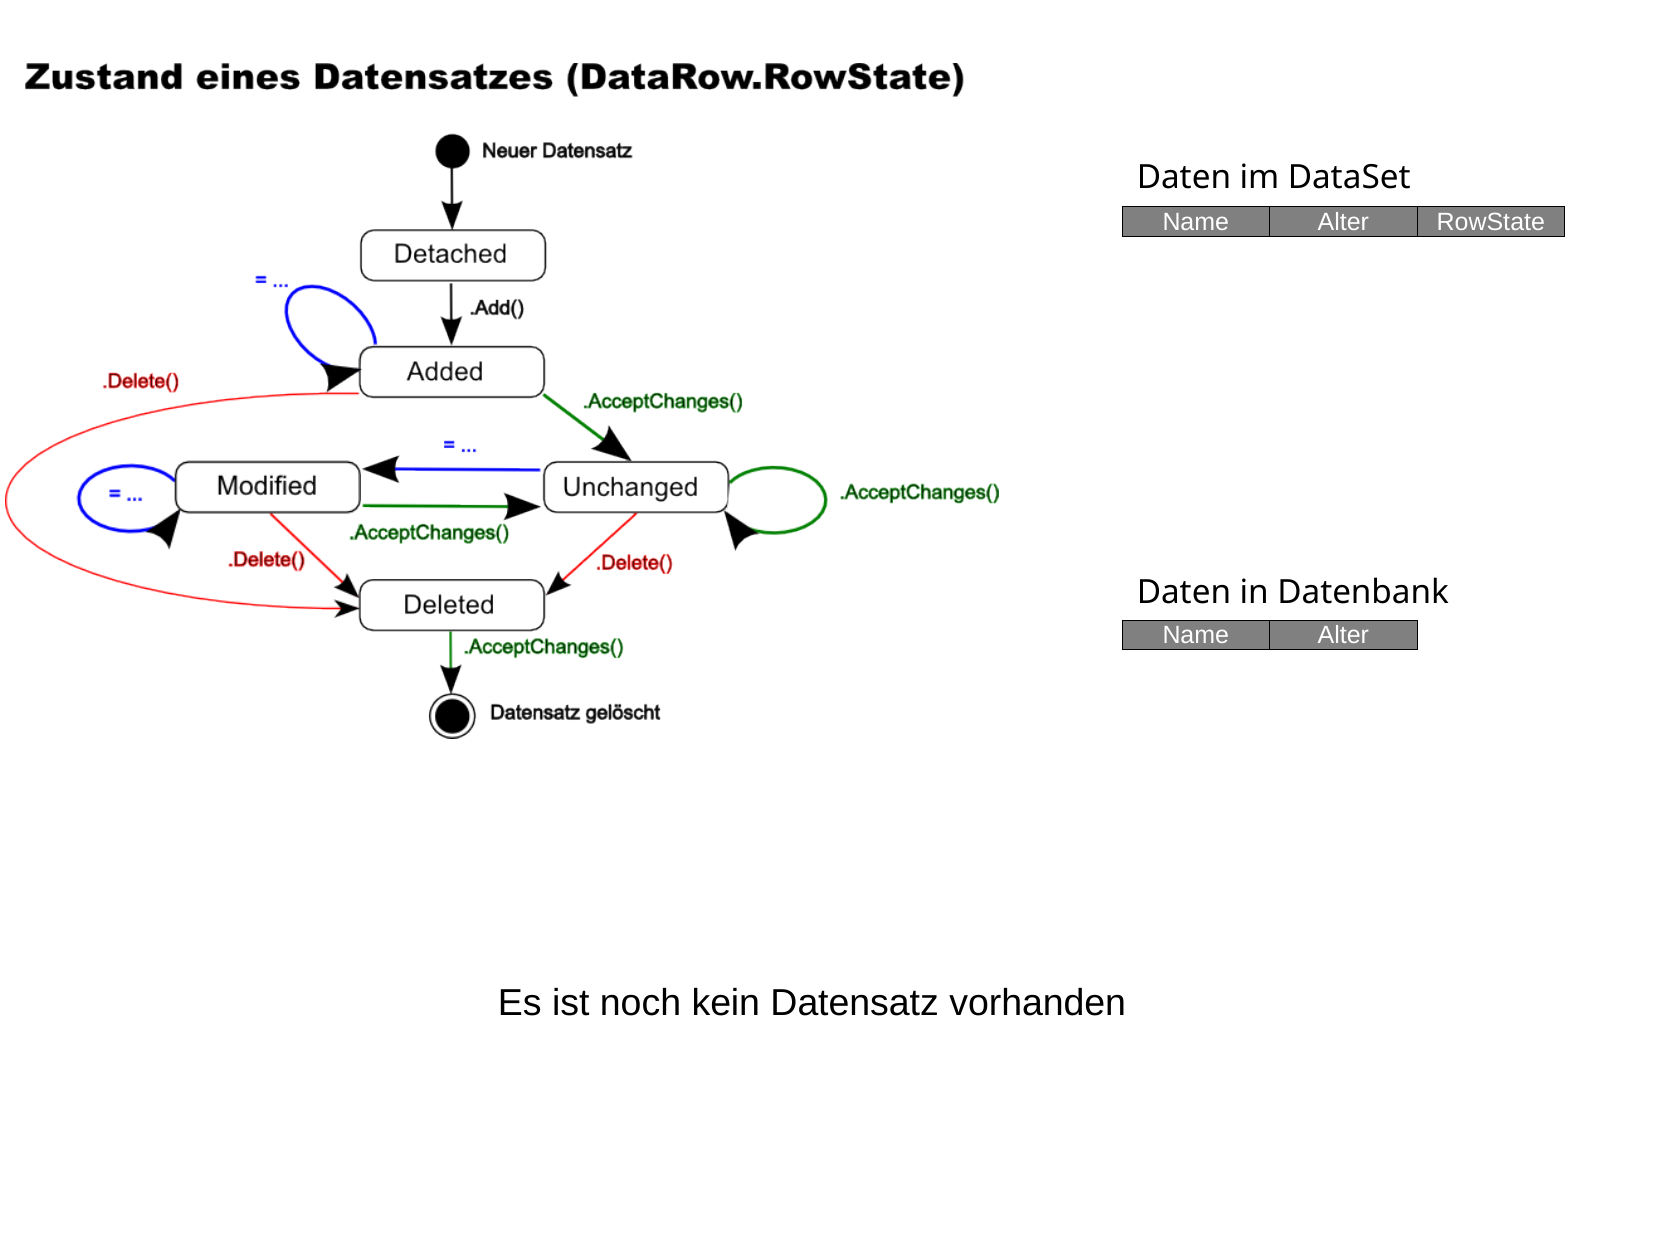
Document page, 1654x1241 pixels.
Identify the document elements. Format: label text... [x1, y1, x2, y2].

picture [5, 63, 999, 739]
text_box Name [1122, 620, 1269, 650]
text_box RowState [1418, 206, 1565, 237]
text_box Daten in Datenbank [1122, 561, 1595, 623]
text_box Name [1122, 206, 1269, 237]
text_box Es ist noch kein Datensatz vorhanden [59, 974, 1565, 1032]
text_box Daten im DataSet [1122, 145, 1536, 206]
text_box Alter [1269, 206, 1418, 237]
text_box Alter [1269, 620, 1418, 650]
